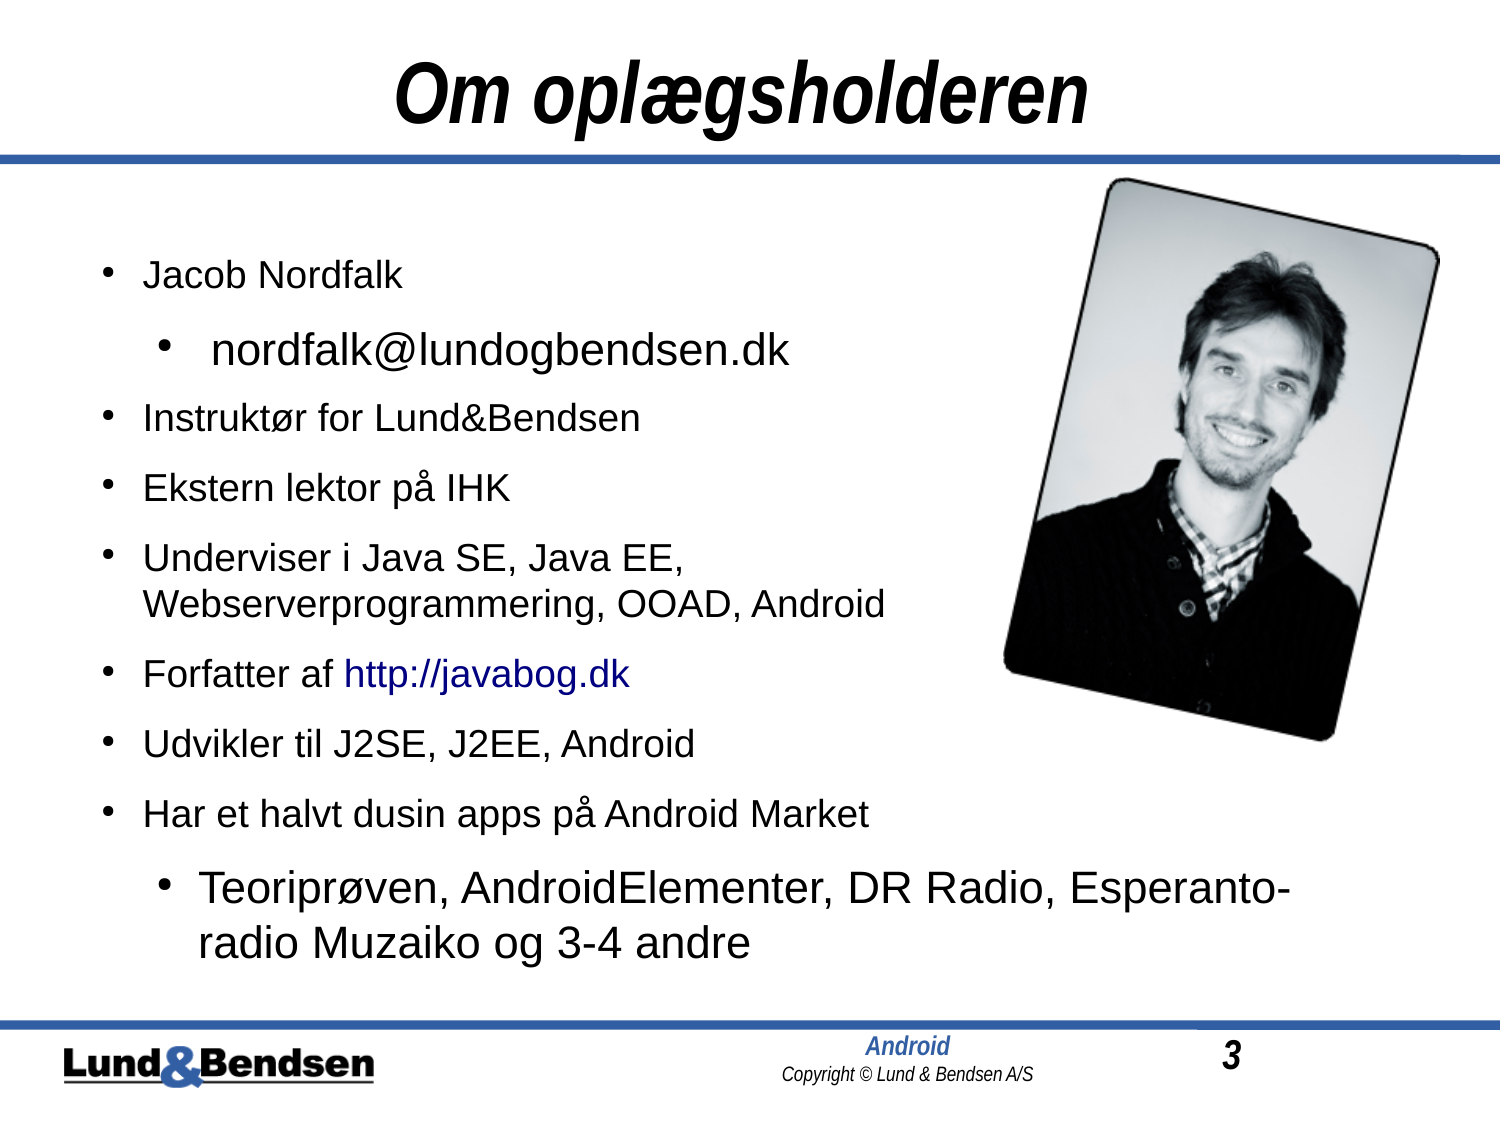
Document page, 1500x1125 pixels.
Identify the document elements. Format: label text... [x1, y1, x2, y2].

list Jacob Nordfalk nordfalk@lundogbendsen.dk Instruktør for Lund&Bendsen Ekstern lektor på IHK Underviser i Java SE, Java EE, Webserverprogrammering, OOAD, Android Forfatter af http://javabog.dk Udvikler til J2SE, J2EE, Android Har et halvt dusin apps på Android Market Teoriprøven, AndroidElementer, DR Radio, Esperanto-radio Muzaiko og 3-4 andre [87, 249, 1300, 975]
title Om oplægsholderen [47, 28, 1437, 150]
picture [61, 1043, 377, 1091]
picture [1003, 177, 1440, 743]
